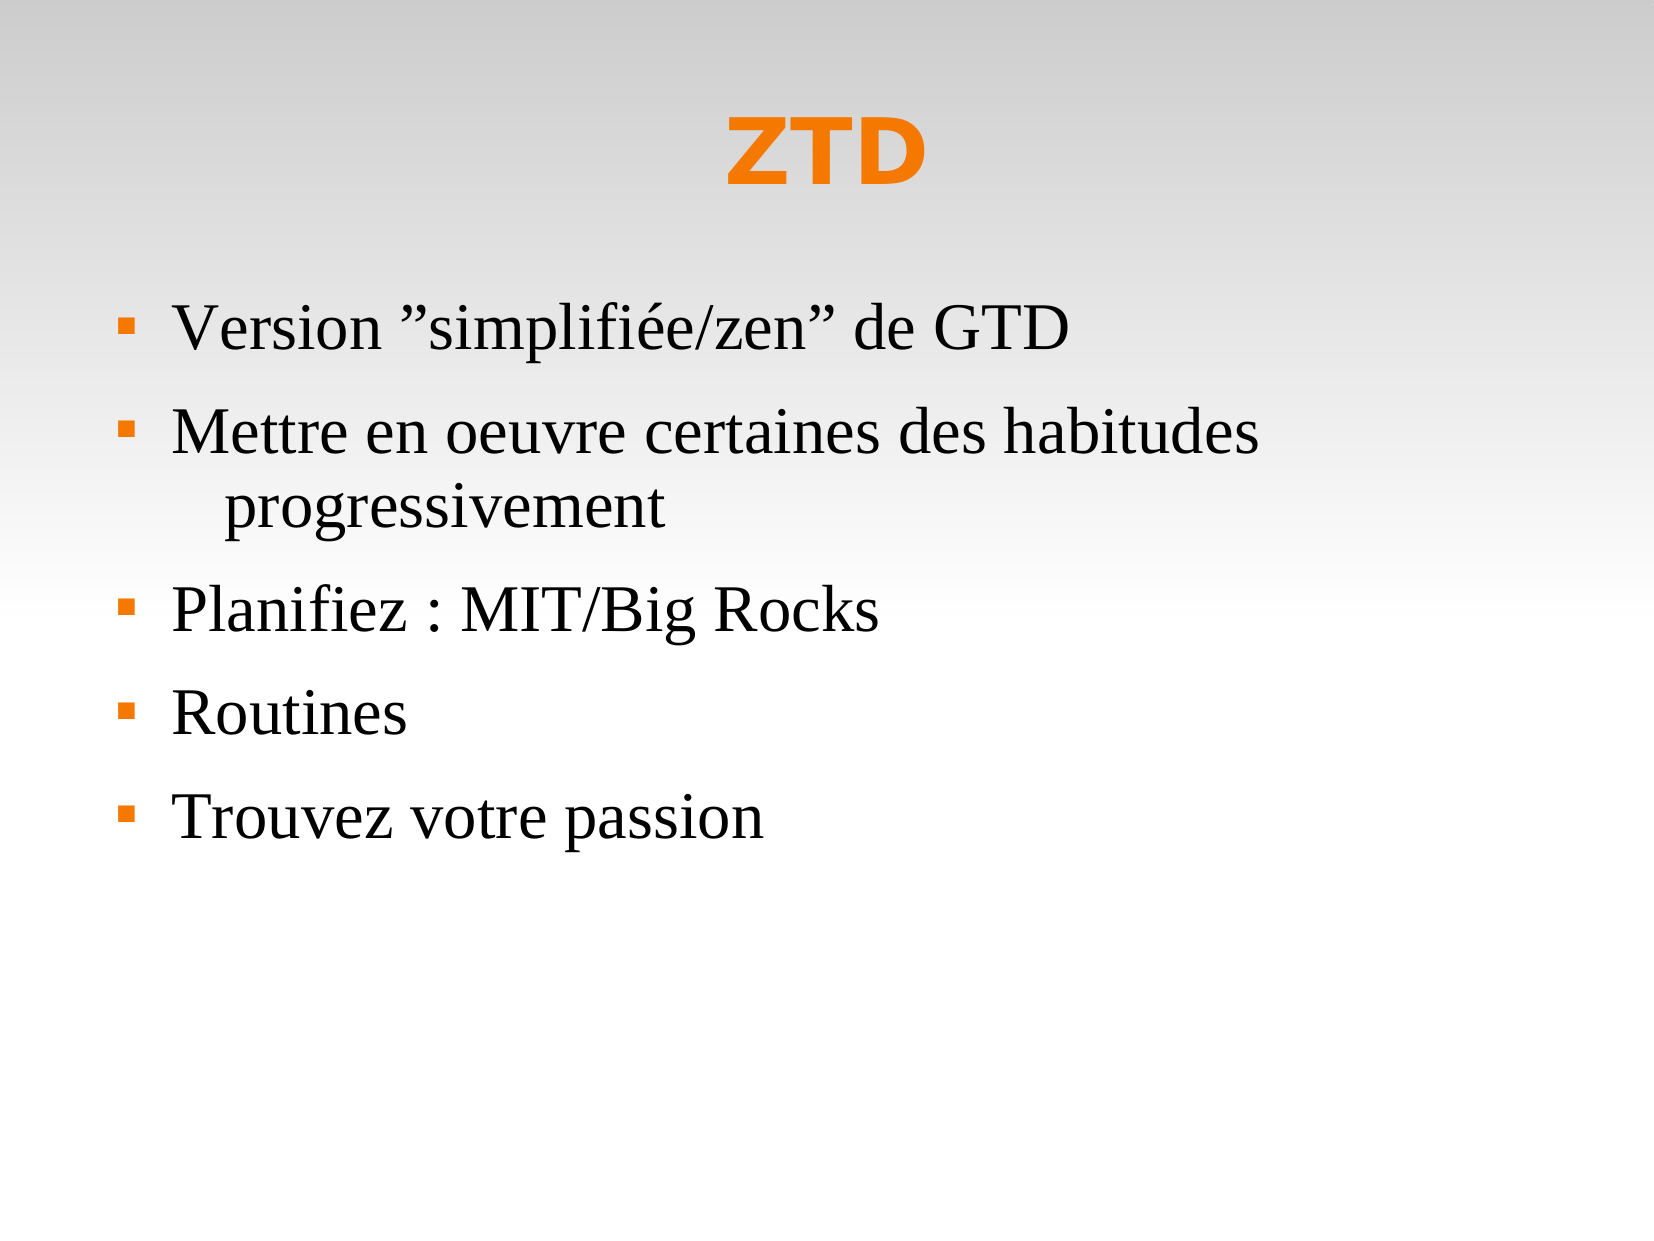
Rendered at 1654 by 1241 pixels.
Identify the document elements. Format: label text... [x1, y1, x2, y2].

list Version ”simplifiée/zen” de GTD Mettre en oeuvre certaines des habitudes progressivement Planifiez : MIT/Big Rocks Routines Trouvez votre passion [82, 290, 1571, 1109]
title ZTD [82, 49, 1571, 257]
